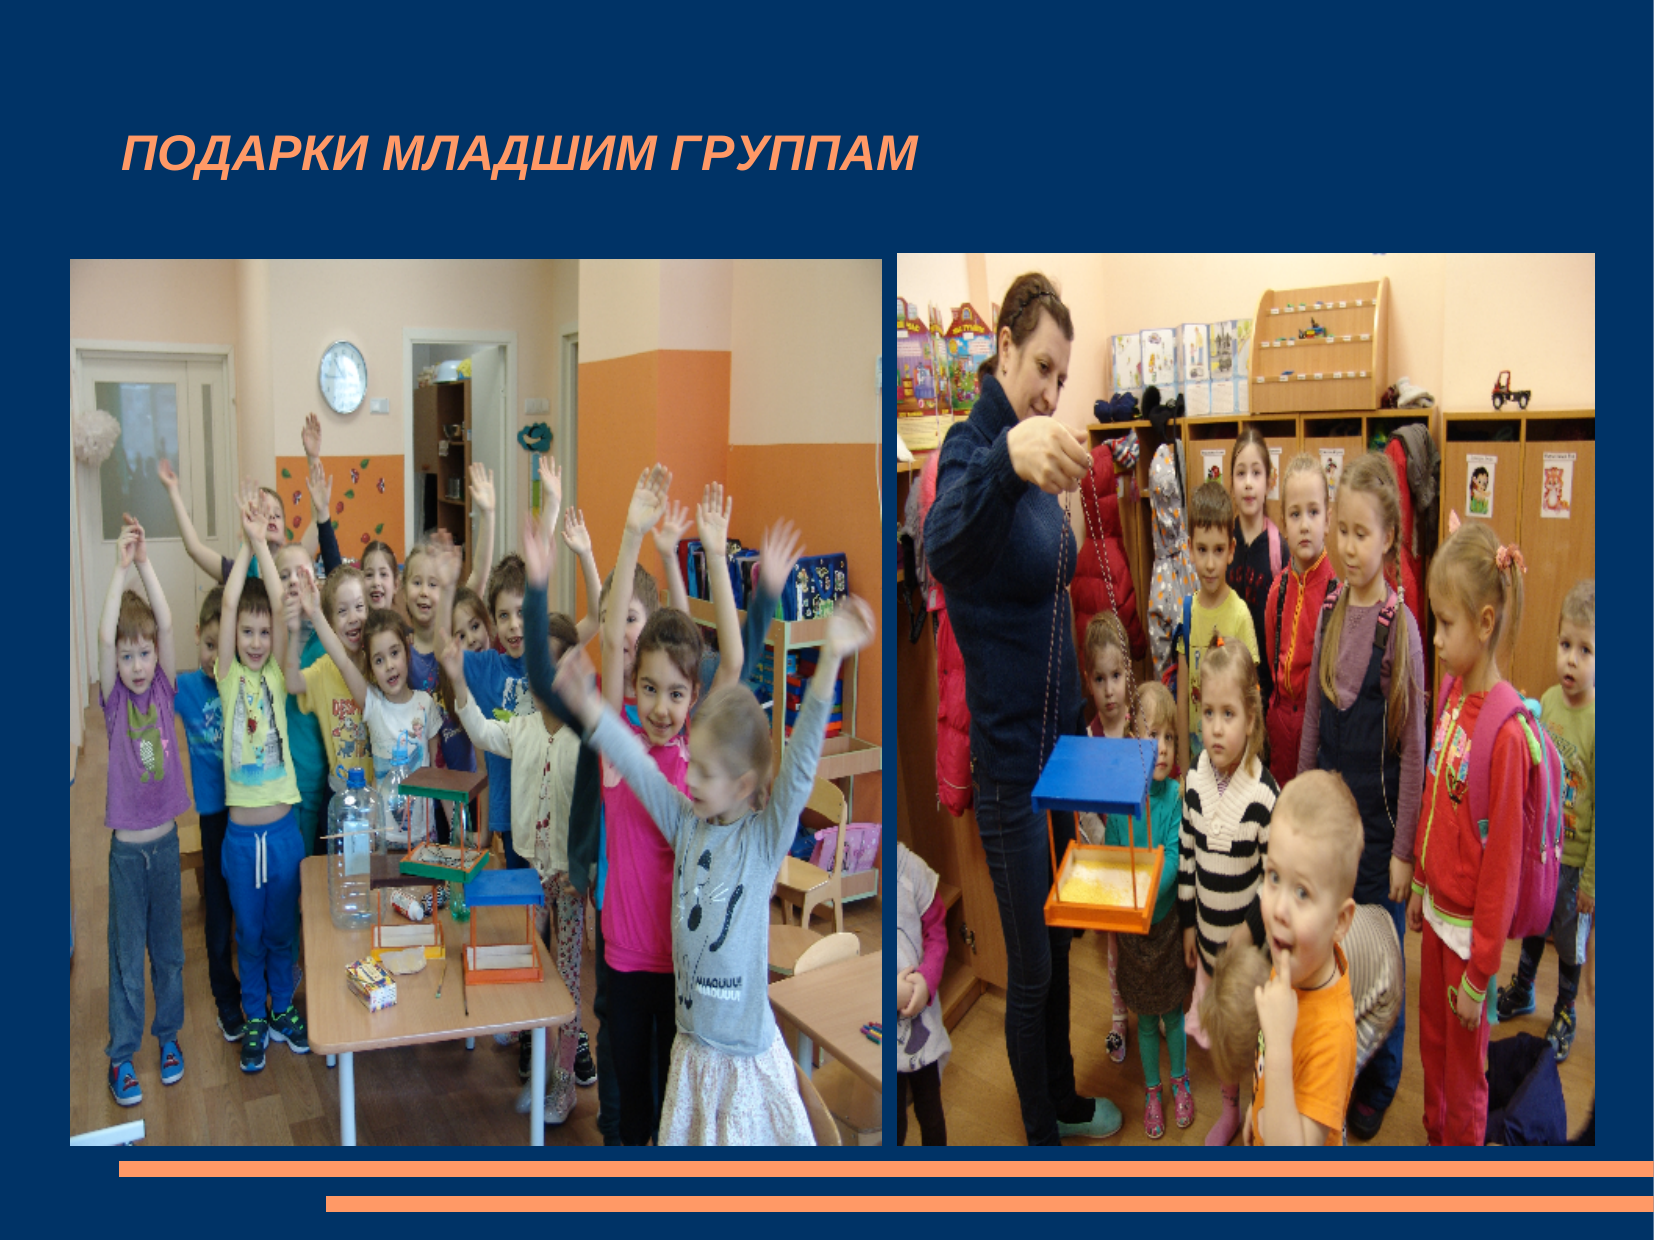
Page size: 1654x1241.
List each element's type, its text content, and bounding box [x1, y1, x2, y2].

picture [70, 259, 882, 1146]
picture [897, 253, 1595, 1146]
title ПОДАРКИ МЛАДШИМ ГРУППАМ [121, 46, 1534, 254]
